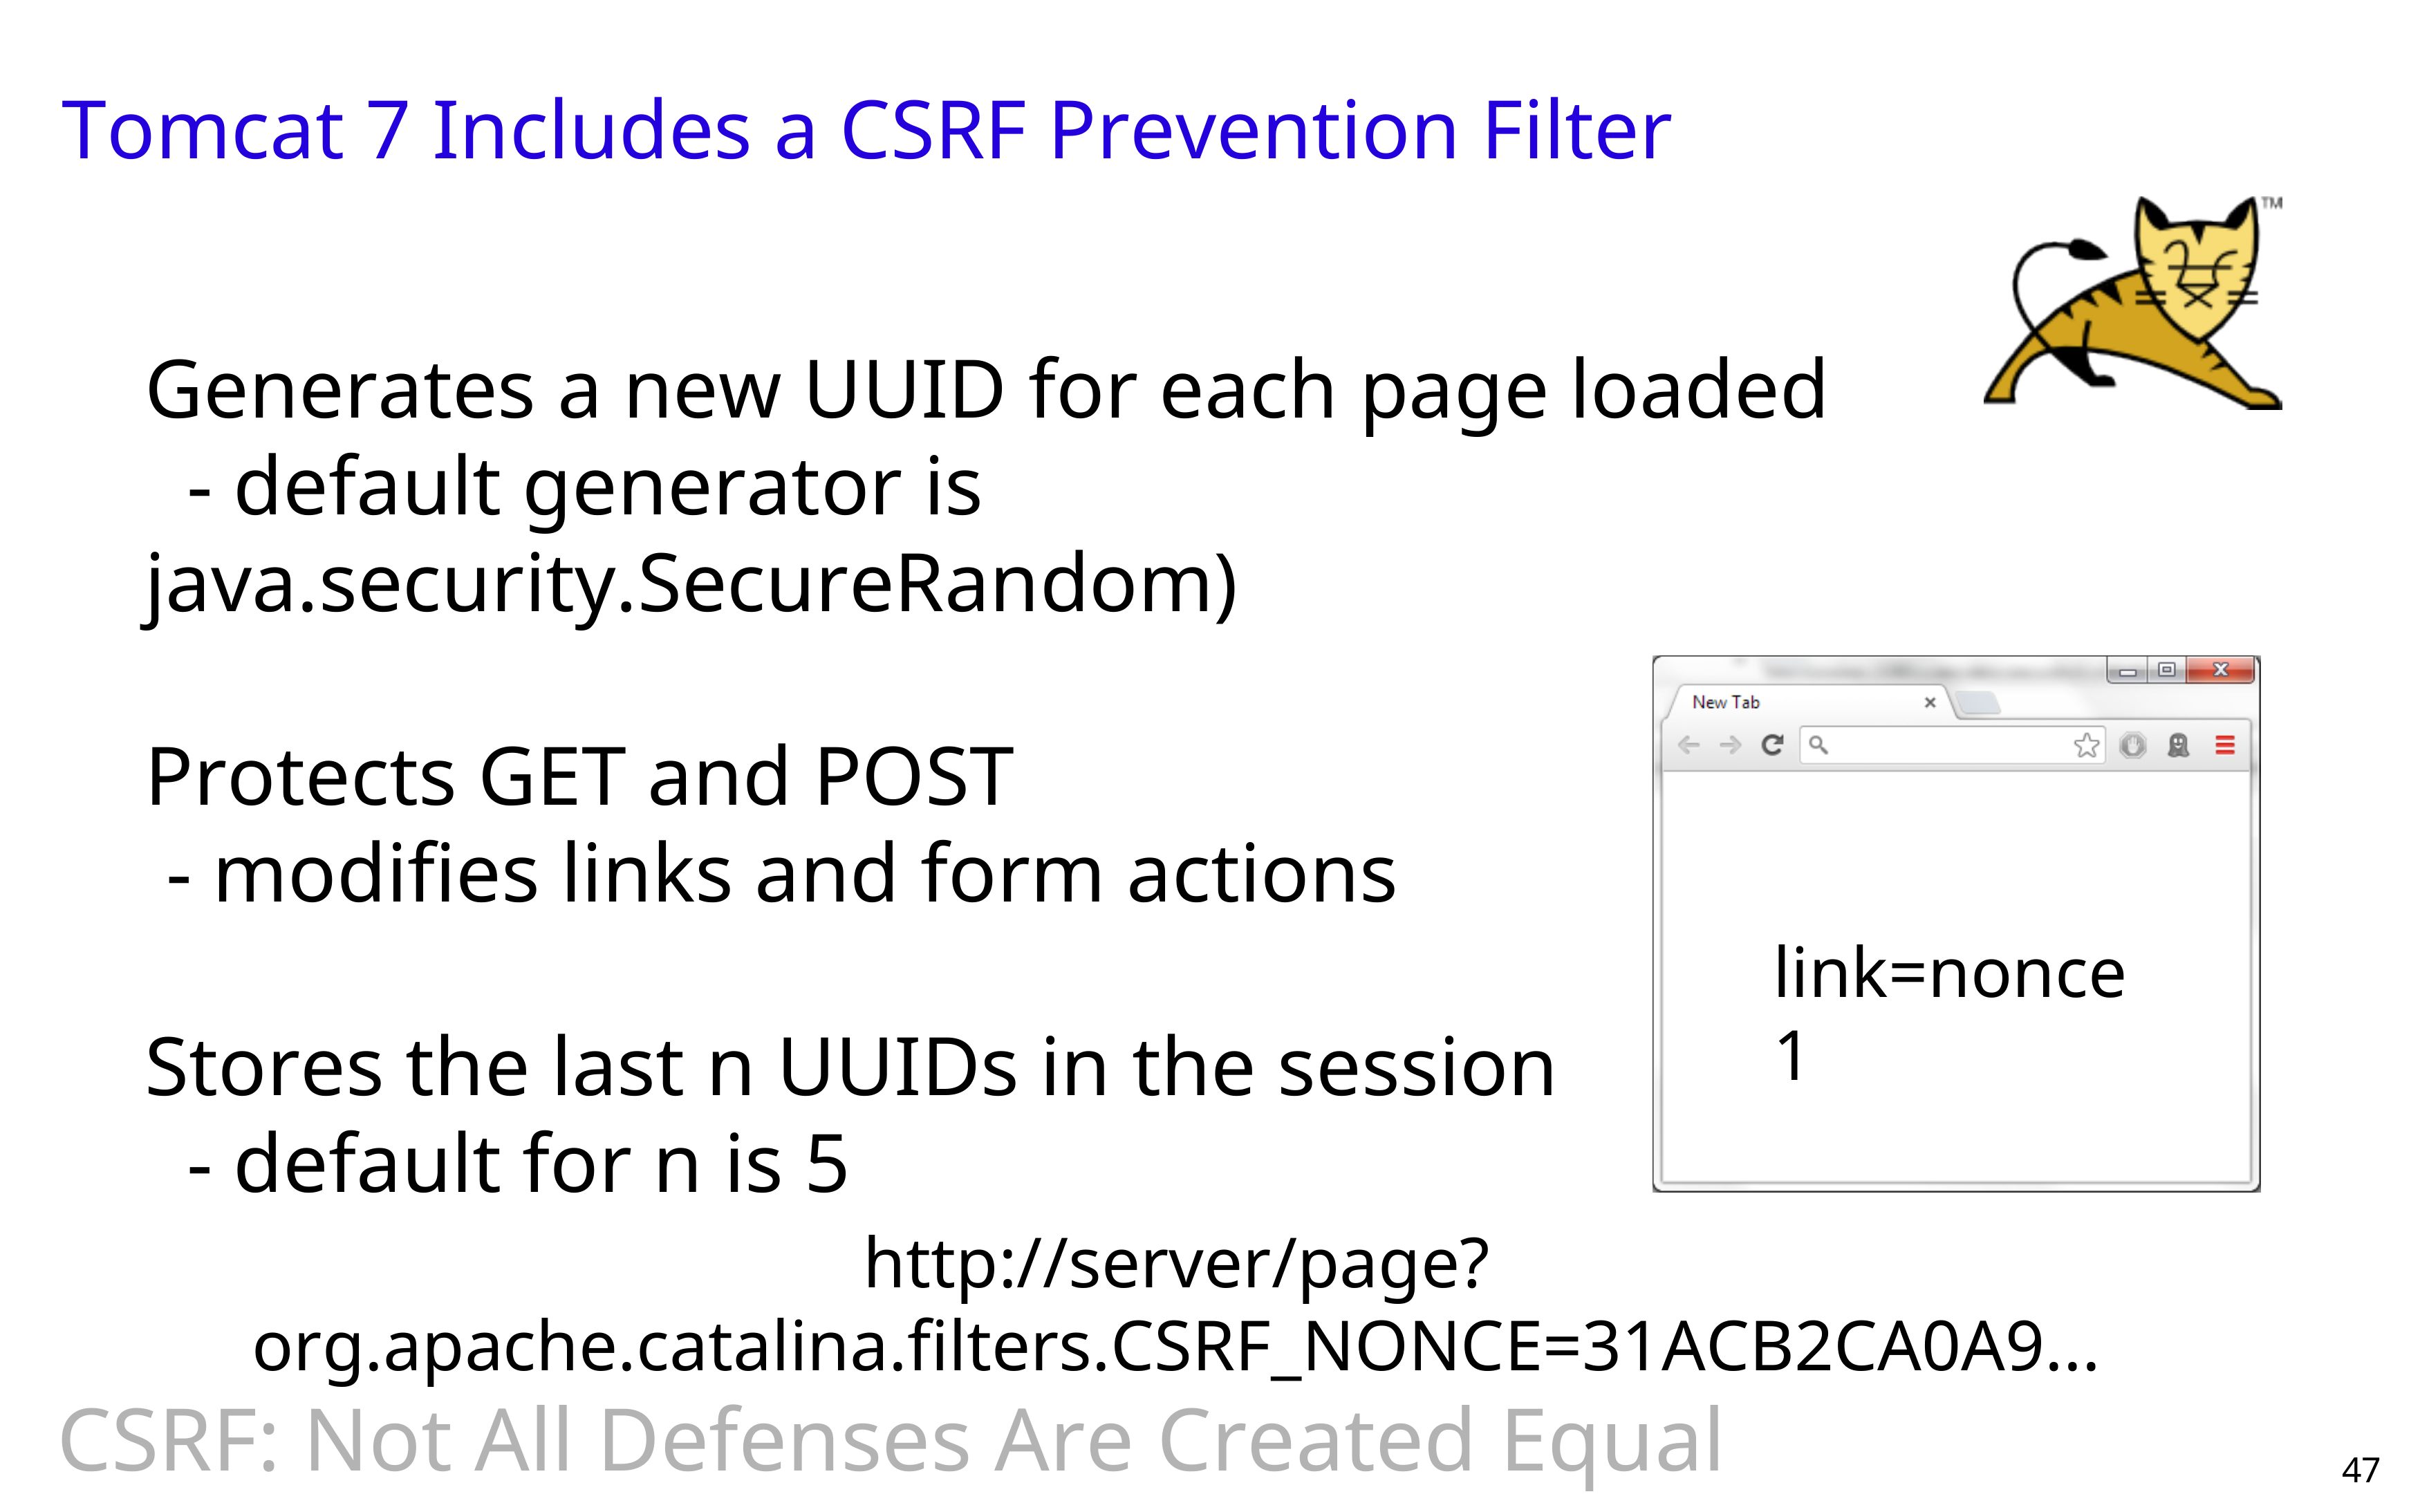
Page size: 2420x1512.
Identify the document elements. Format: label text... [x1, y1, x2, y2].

picture [1653, 655, 2262, 1193]
text_box Generates a new UUID for each page loaded - default generator is java.security.SecureRandom) Protects GET and POST - modifies links and form actions Stores the last n UUIDs in the session - default for n is 5 [135, 332, 1878, 1117]
text_box Tomcat 7 Includes a CSRF Prevention Filter [52, 73, 2293, 180]
text_box link=nonce1 [1763, 923, 2168, 1038]
picture [1984, 196, 2282, 410]
text_box <number> [2334, 1443, 2390, 1497]
text_box http://server/page?org.apache.catalina.filters.CSRF_NONCE=31ACB2CA0A9... [62, 1213, 2293, 1359]
